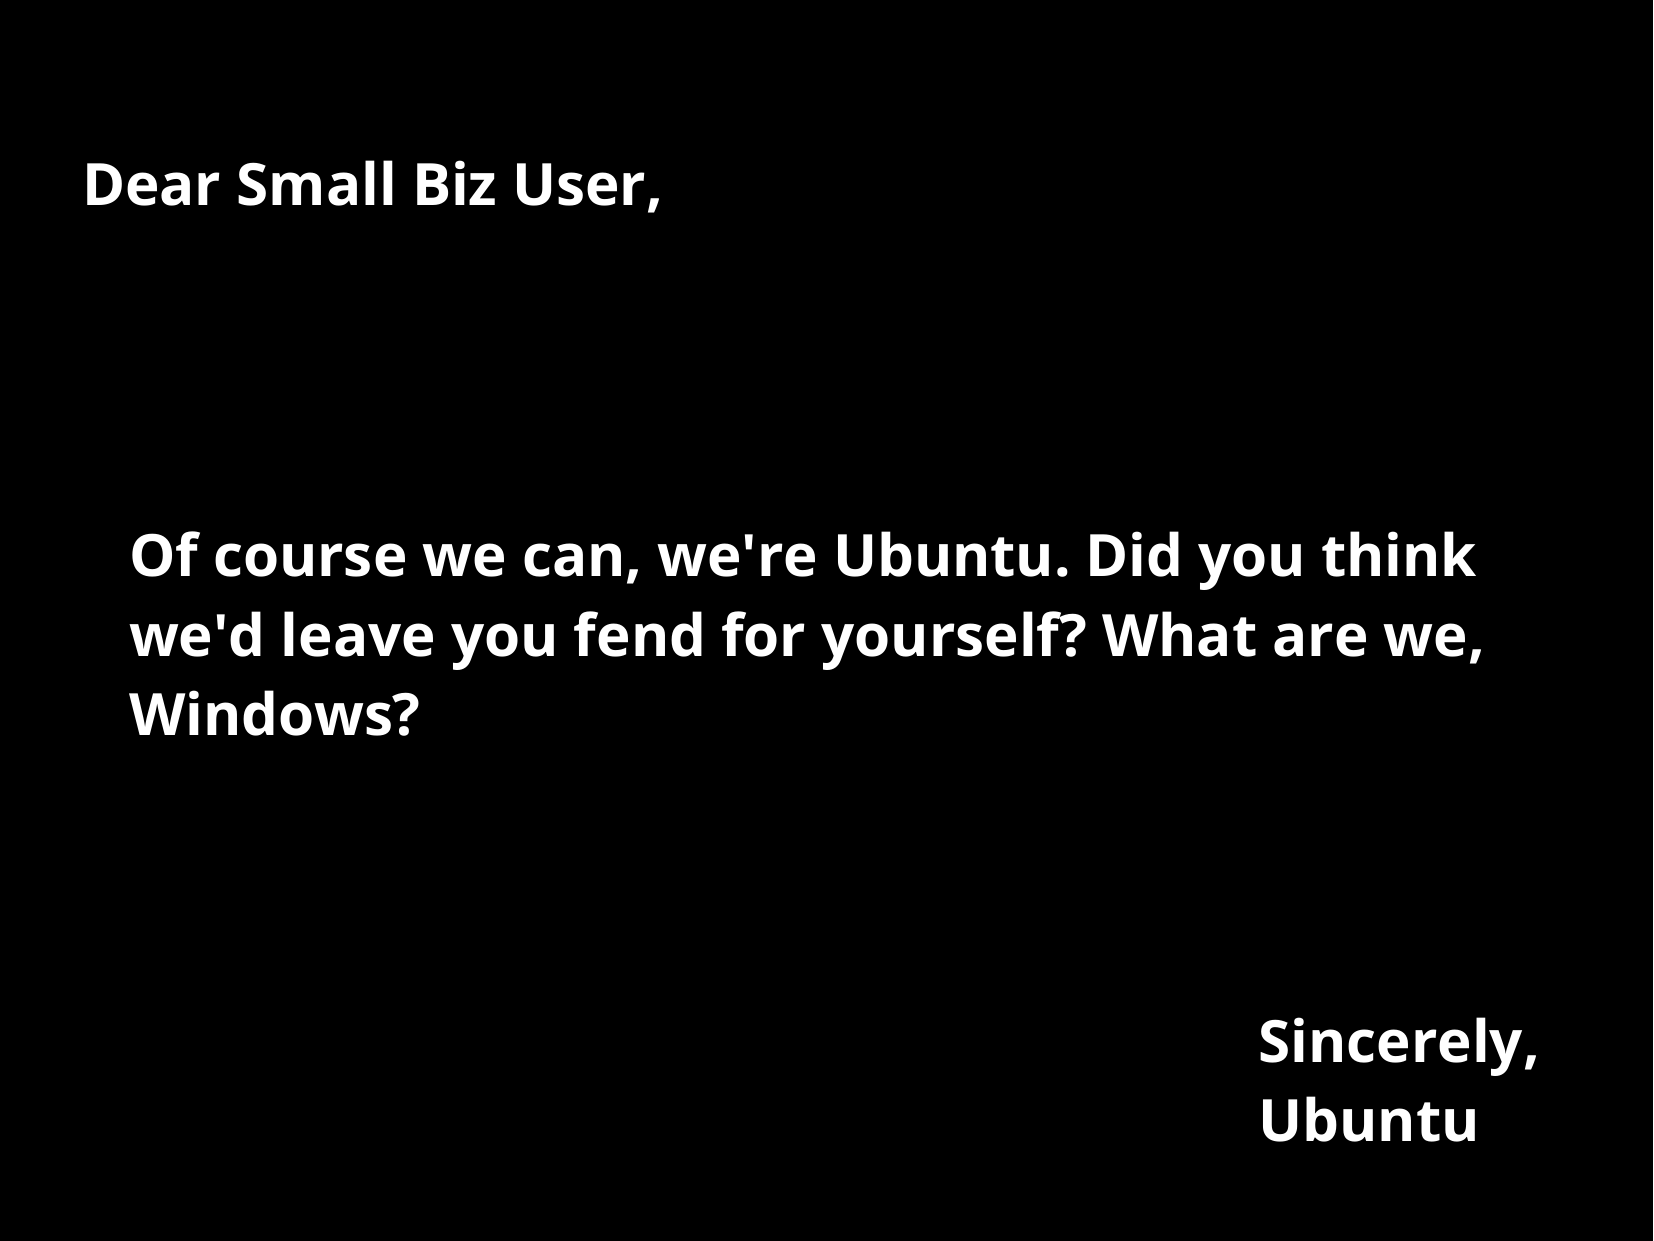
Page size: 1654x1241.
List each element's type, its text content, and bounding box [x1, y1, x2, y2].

text_box Dear Small Biz User, [64, 136, 681, 239]
text_box Of course we can, we're Ubuntu. Did you think we'd leave you fend for yourself? What are we, Windows? [114, 507, 1501, 661]
text_box Sincerely, Ubuntu [1243, 992, 1653, 1146]
